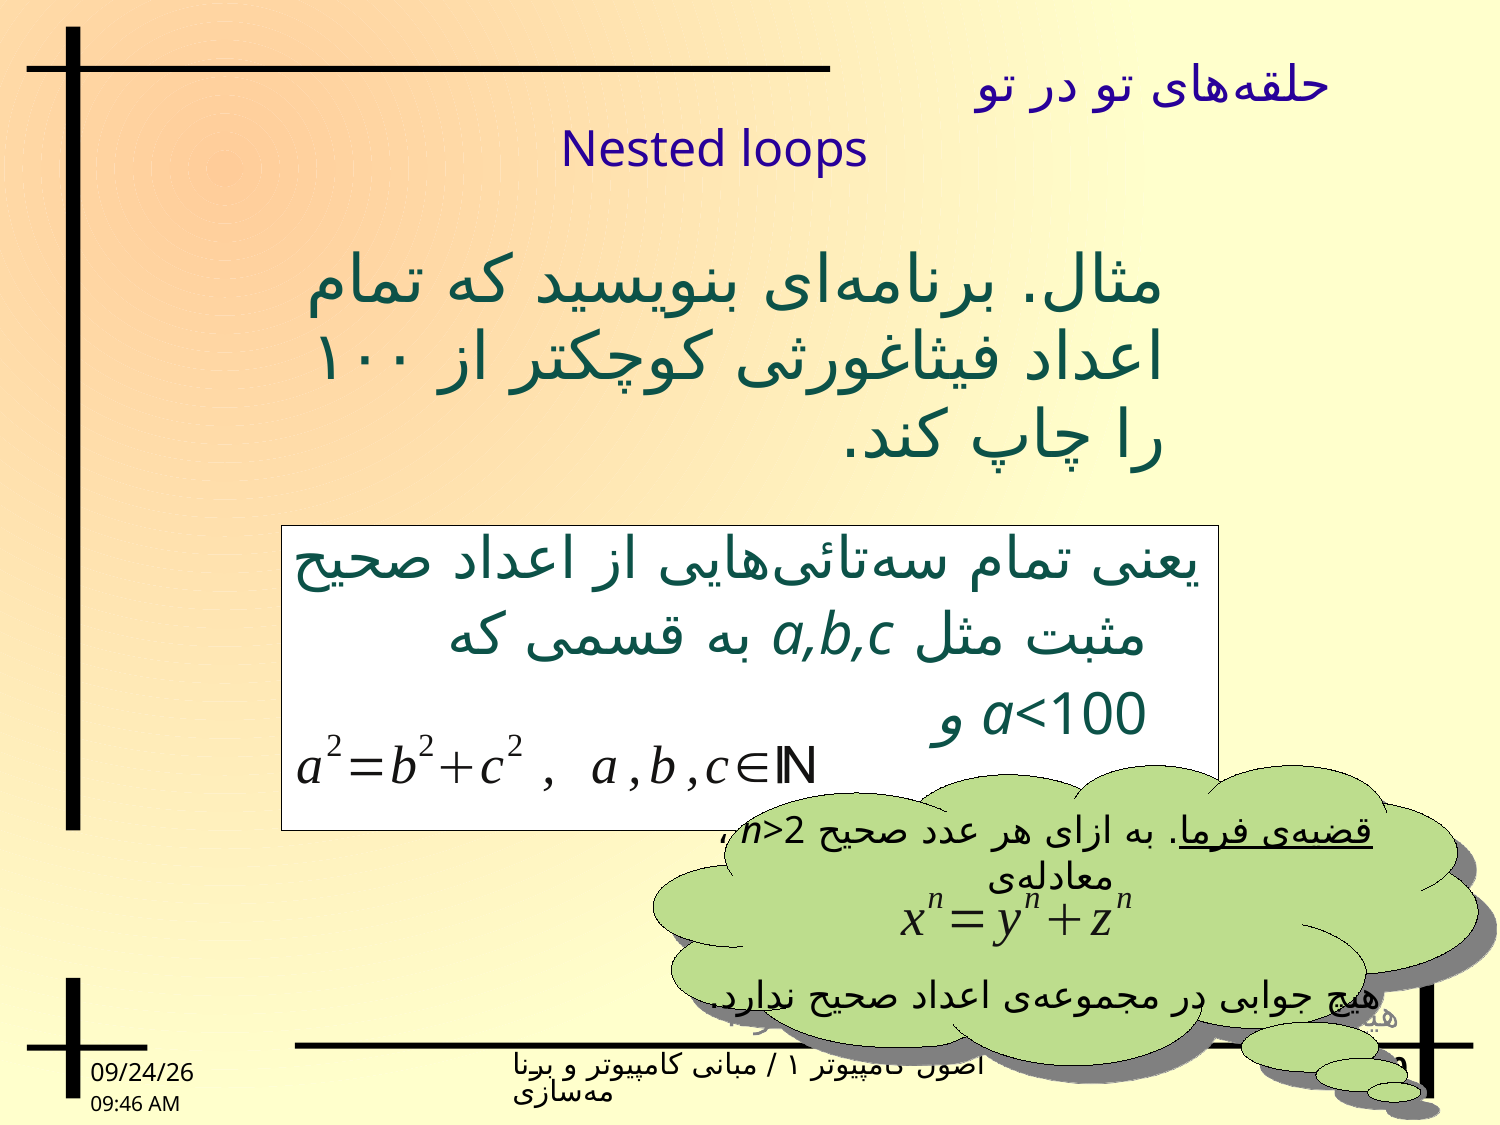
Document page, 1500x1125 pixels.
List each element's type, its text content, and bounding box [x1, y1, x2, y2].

title حلقه‌‌های تو در تو Nested loops [74, 58, 1356, 178]
list یعنی تمام سه‌تائی‌هایی از اعداد صحیح مثبت مثل a,b,c به قسمی که a<100 و [281, 525, 1219, 831]
chart [288, 727, 824, 795]
chart [890, 879, 1138, 947]
list مثال. برنامه‌ای بنویسید که تمام اعداد فیثاغورثی کوچکتر از ۱۰۰ را چاپ کند. [281, 239, 1219, 449]
text_box قضیه‌ی فرما. به ازای هر عدد صحیح n>2 ، معادله‌ی هیچ جوابی در مجموعه‌ی اعداد صحیح ندارد. [653, 765, 1479, 1103]
